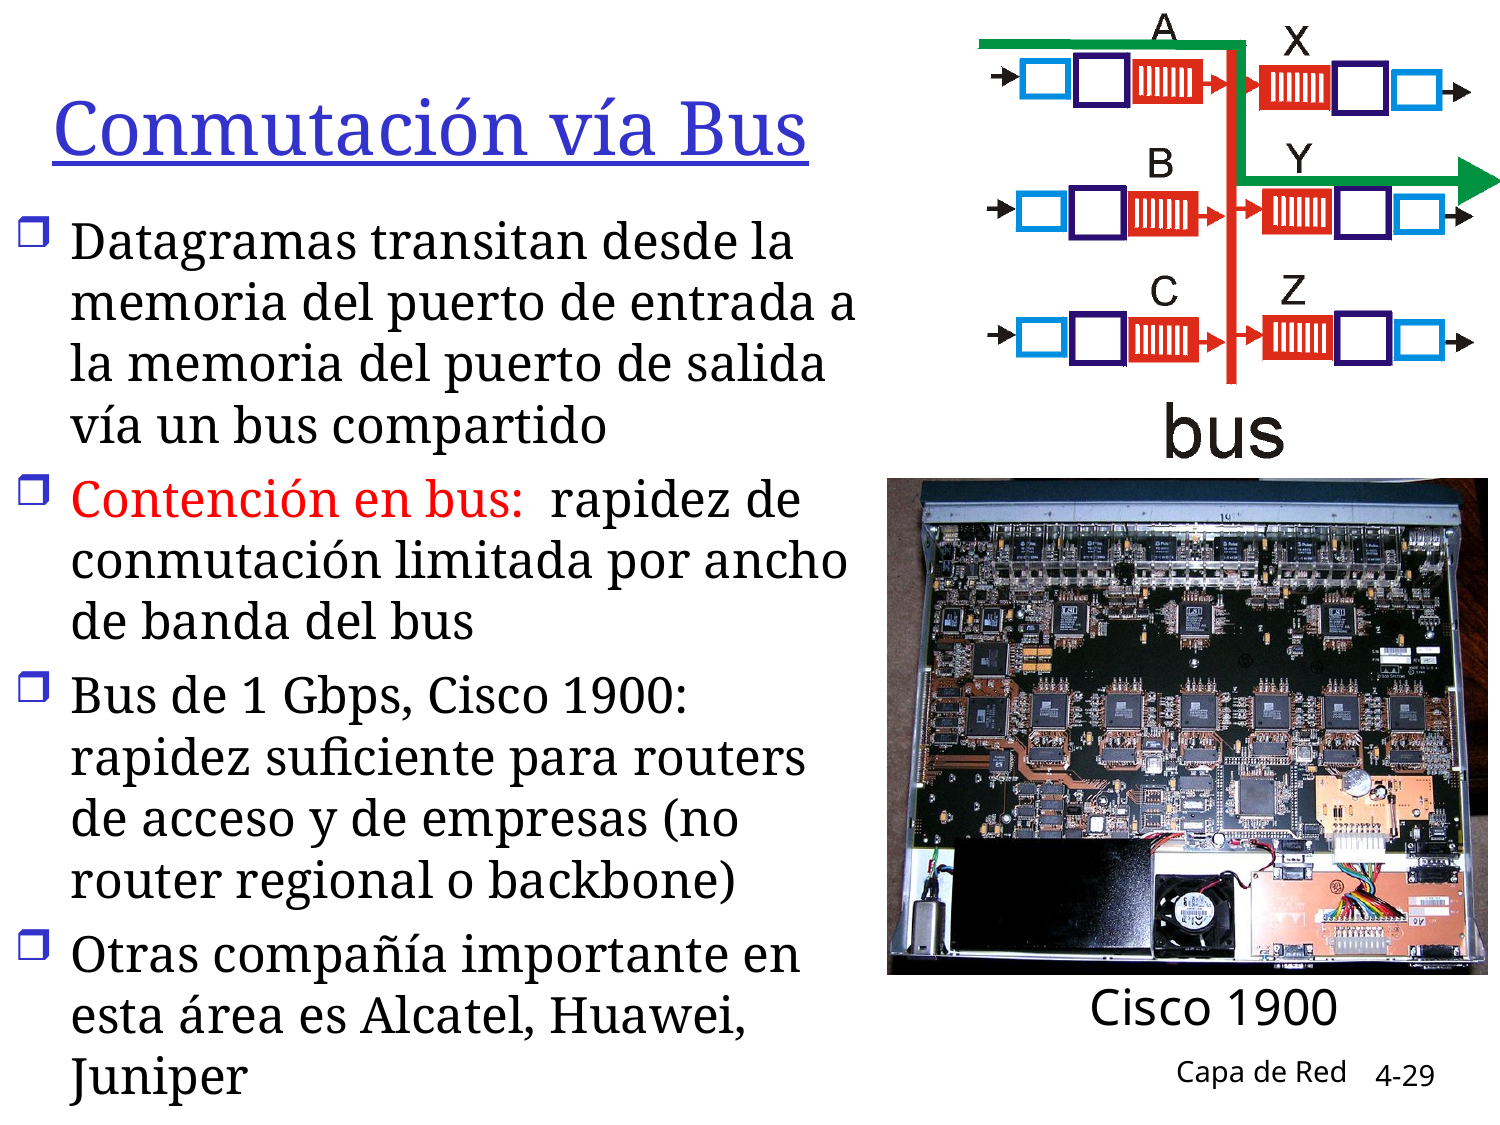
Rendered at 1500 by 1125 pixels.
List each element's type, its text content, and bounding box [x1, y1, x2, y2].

picture [887, 478, 1488, 976]
title Conmutación vía Bus [37, 71, 867, 184]
list Datagramas transitan desde la memoria del puerto de entrada a la memoria del puerto de salida vía un bus compartido Contención en bus: rapidez de conmutación limitada por ancho de banda del bus Bus de 1 Gbps, Cisco 1900: rapidez suficiente para routers de acceso y de empresas (no router regional o backbone) Otras compañía importante en esta área es Alcatel, Huawei, Juniper Cisco (San Francisco), parte el 1984, con dos emprendedores. En dos años alcanza ganancias de 250.000US$/mes. [0, 202, 888, 1084]
text_box Cisco 1900 [1074, 974, 1363, 1056]
picture [968, 0, 1500, 465]
